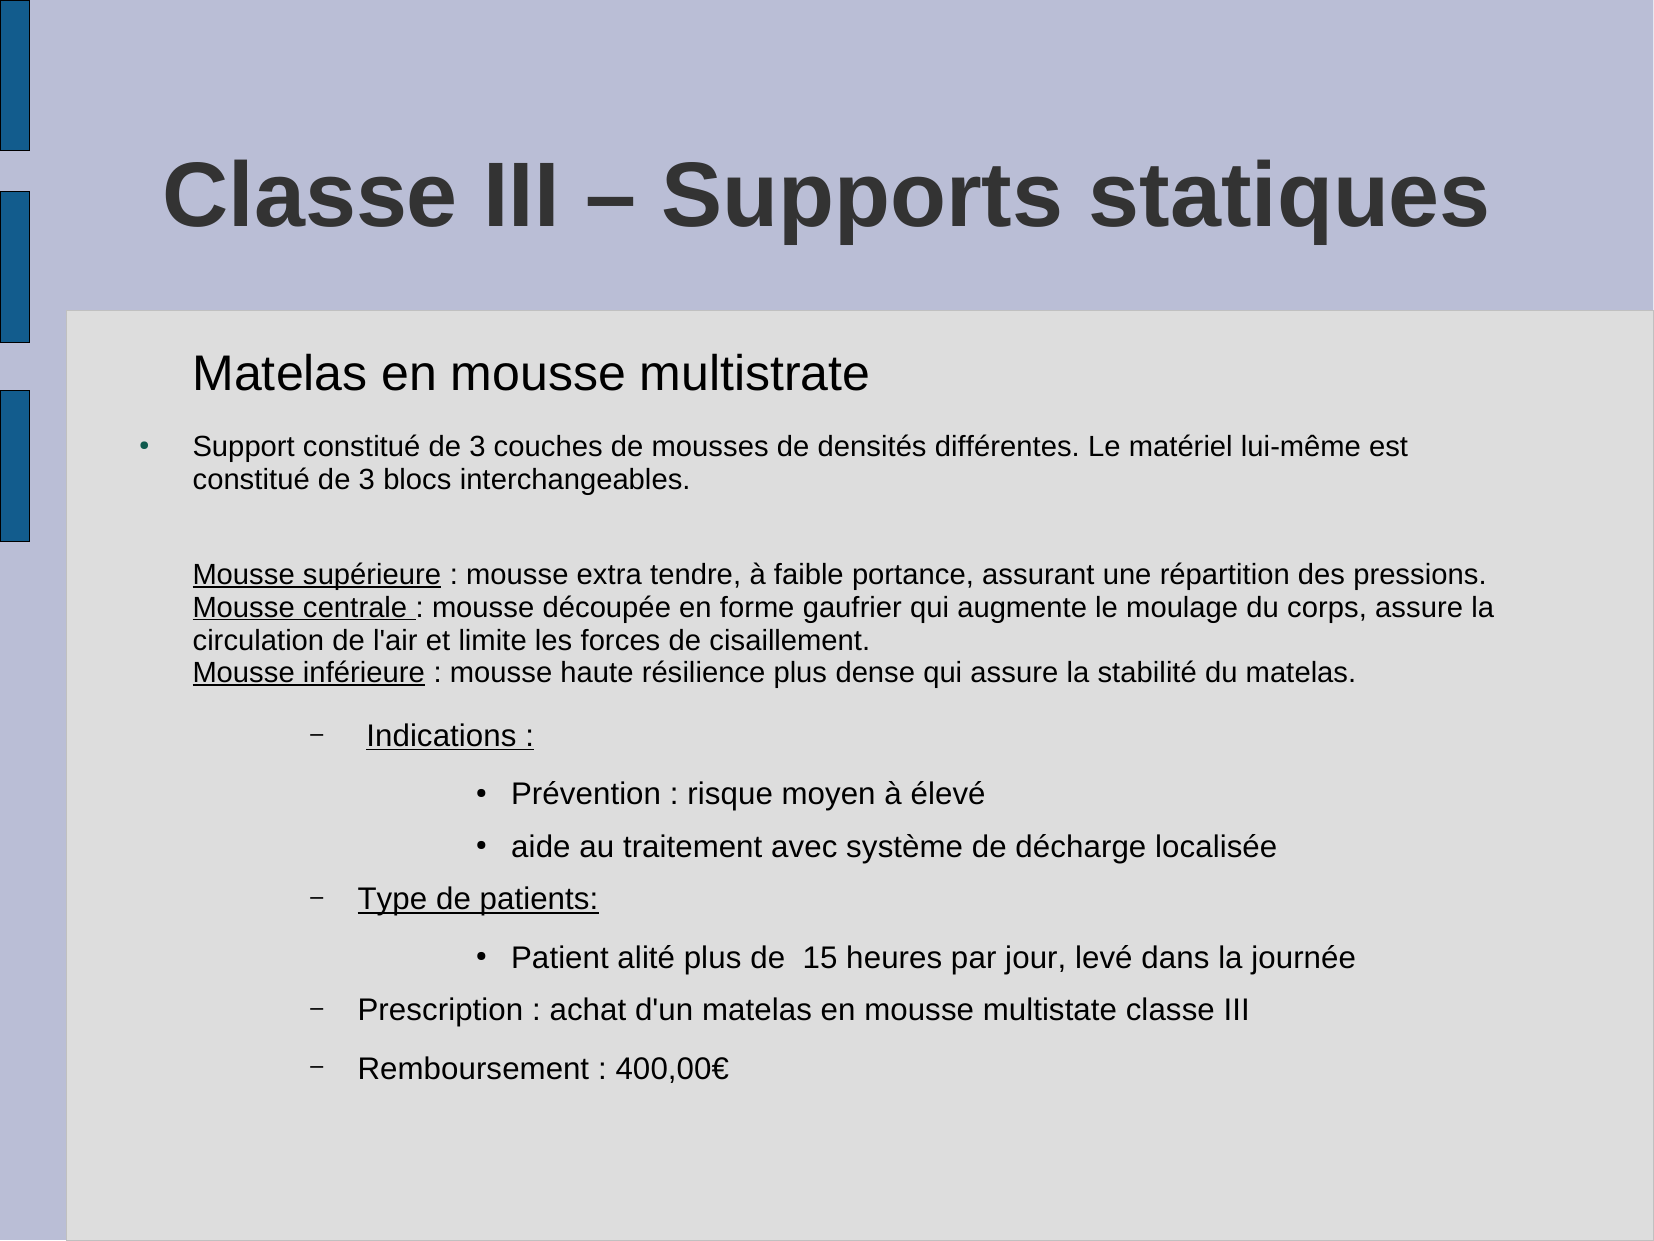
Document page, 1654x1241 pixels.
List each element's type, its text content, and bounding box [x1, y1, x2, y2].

title Classe III – Supports statiques [121, 91, 1534, 299]
list Matelas en mousse multistrate Support constitué de 3 couches de mousses de densités différentes. Le matériel lui-même est constitué de 3 blocs interchangeables. Mousse supérieure : mousse extra tendre, à faible portance, assurant une répartition des pressions. Mousse centrale : mousse découpée en forme gaufrier qui augmente le moulage du corps, assure la circulation de l'air et limite les forces de cisaillement. Mousse inférieure : mousse haute résilience plus dense qui assure la stabilité du matelas. Indications : Prévention : risque moyen à élevé aide au traitement avec système de décharge localisée Type de patients: Patient alité plus de 15 heures par jour, levé dans la journée Prescription : achat d'un matelas en mousse multistate classe III Remboursement : 400,00€ [121, 344, 1534, 1127]
